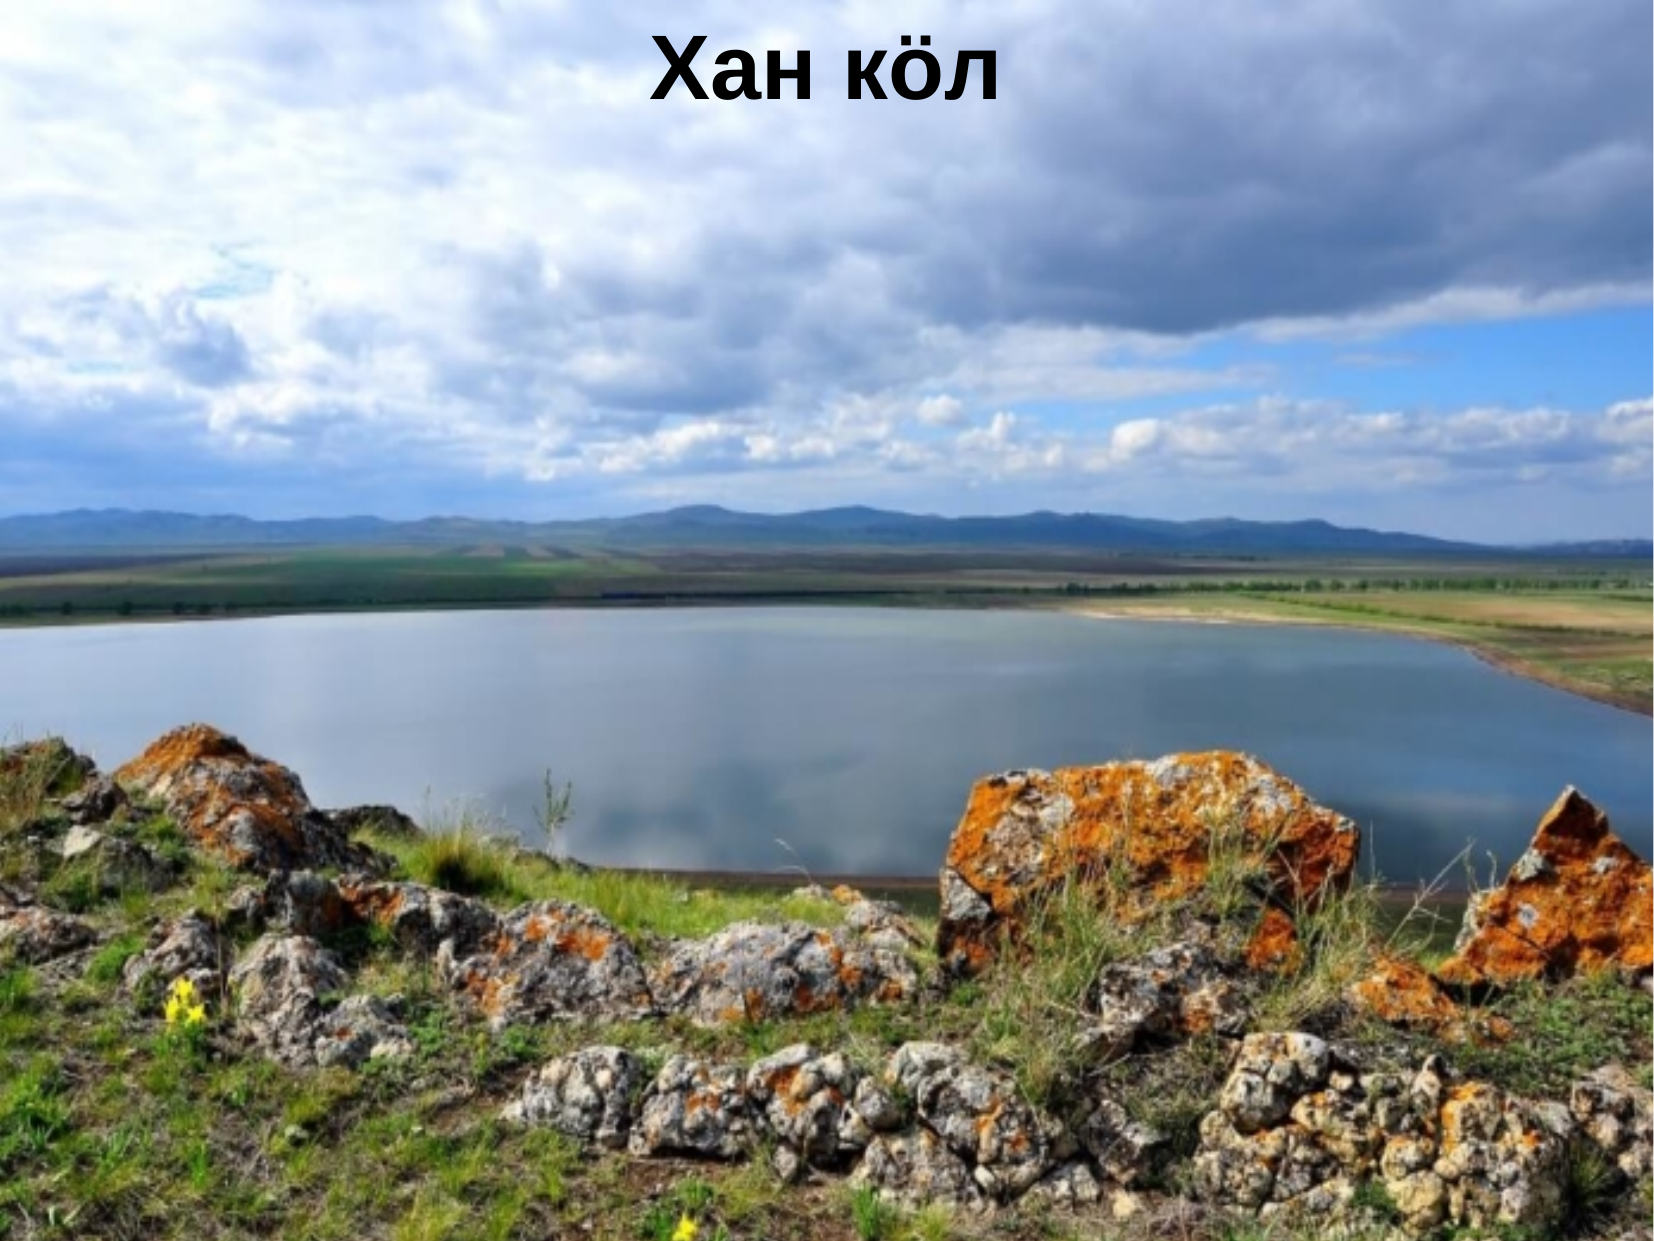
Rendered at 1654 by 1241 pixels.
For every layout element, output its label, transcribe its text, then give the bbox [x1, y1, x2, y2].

picture [0, 0, 1654, 1241]
title Хан кӧл [94, 0, 1583, 172]
